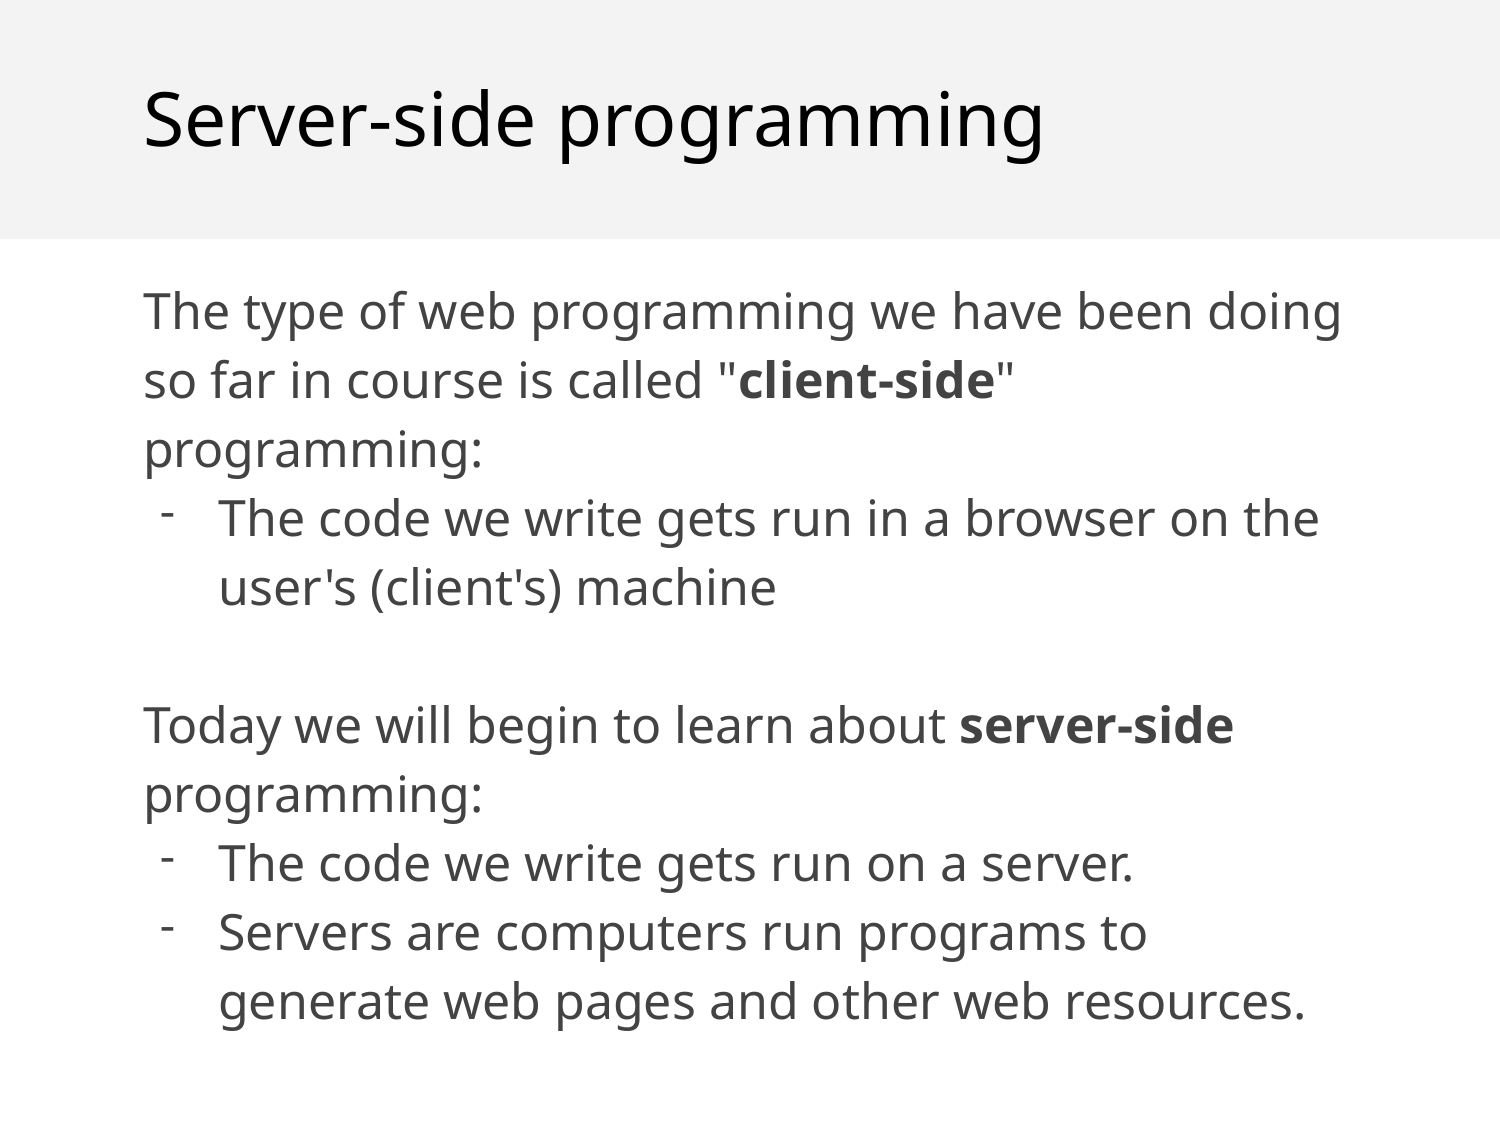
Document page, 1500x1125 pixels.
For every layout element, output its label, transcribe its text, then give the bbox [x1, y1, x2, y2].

list The type of web programming we have been doing so far in course is called "client-side" programming: The code we write gets run in a browser on the user's (client's) machine Today we will begin to learn about server-side programming: The code we write gets run on a server. Servers are computers run programs to generate web pages and other web resources. [128, 255, 1372, 1004]
title Server-side programming [128, 56, 1372, 183]
